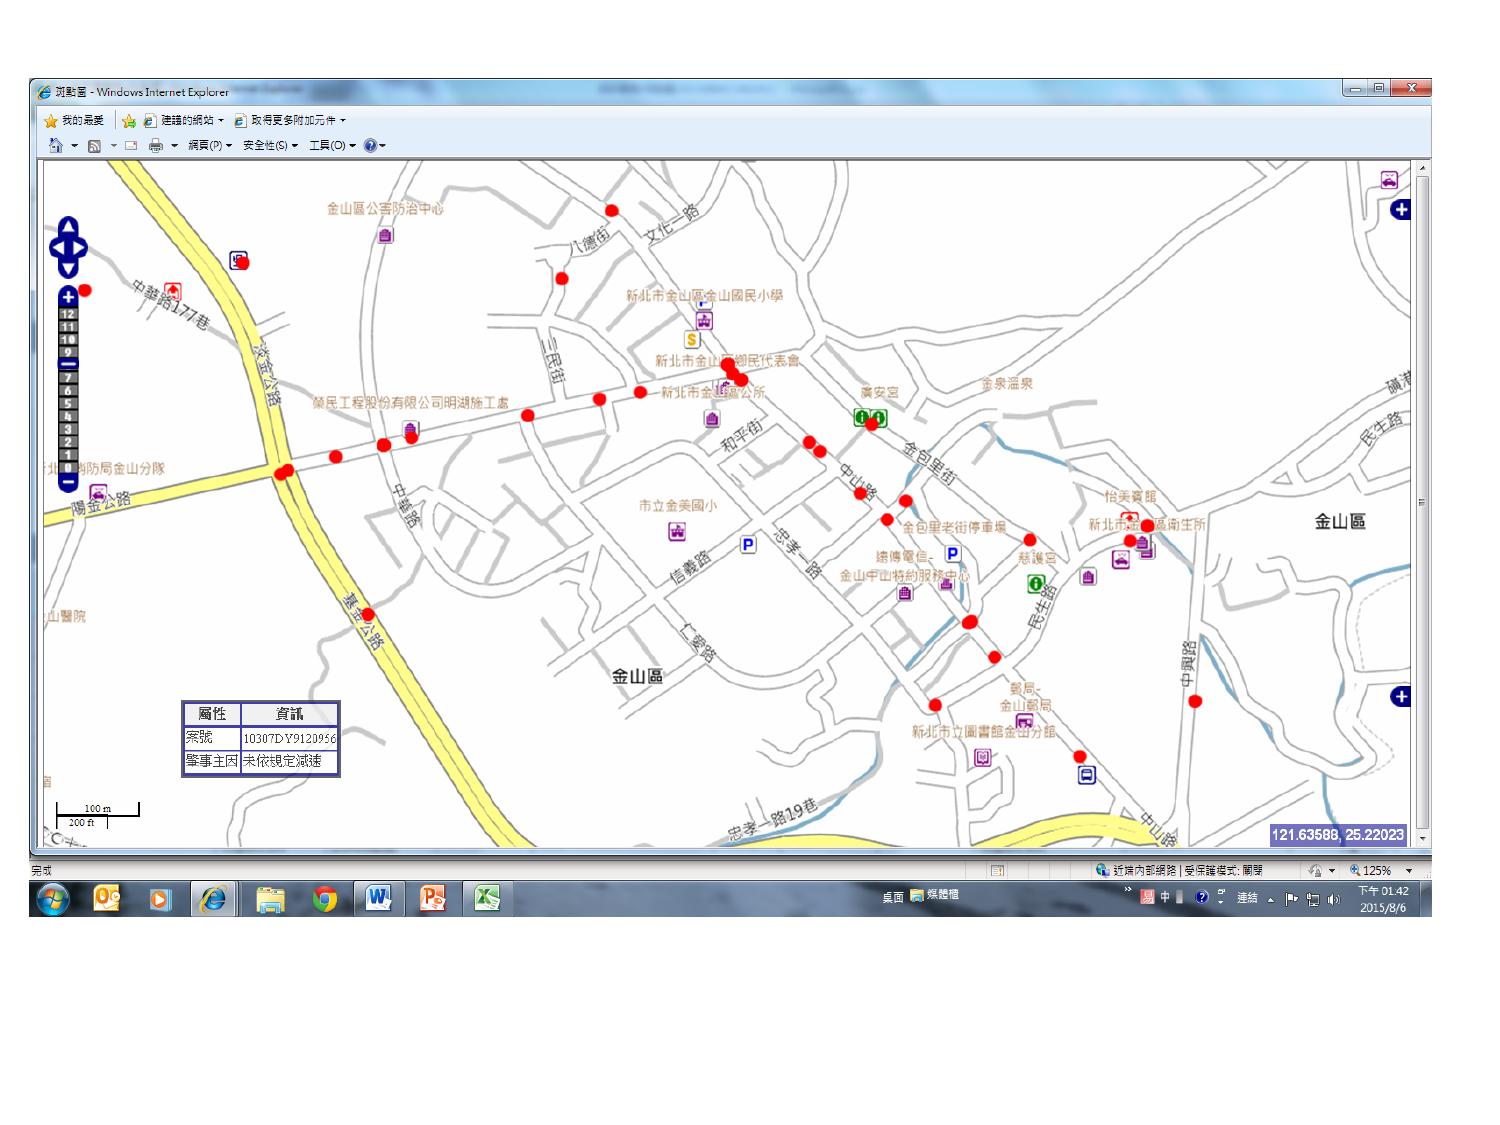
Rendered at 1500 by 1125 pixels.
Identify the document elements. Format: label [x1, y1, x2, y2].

picture [29, 78, 1447, 917]
